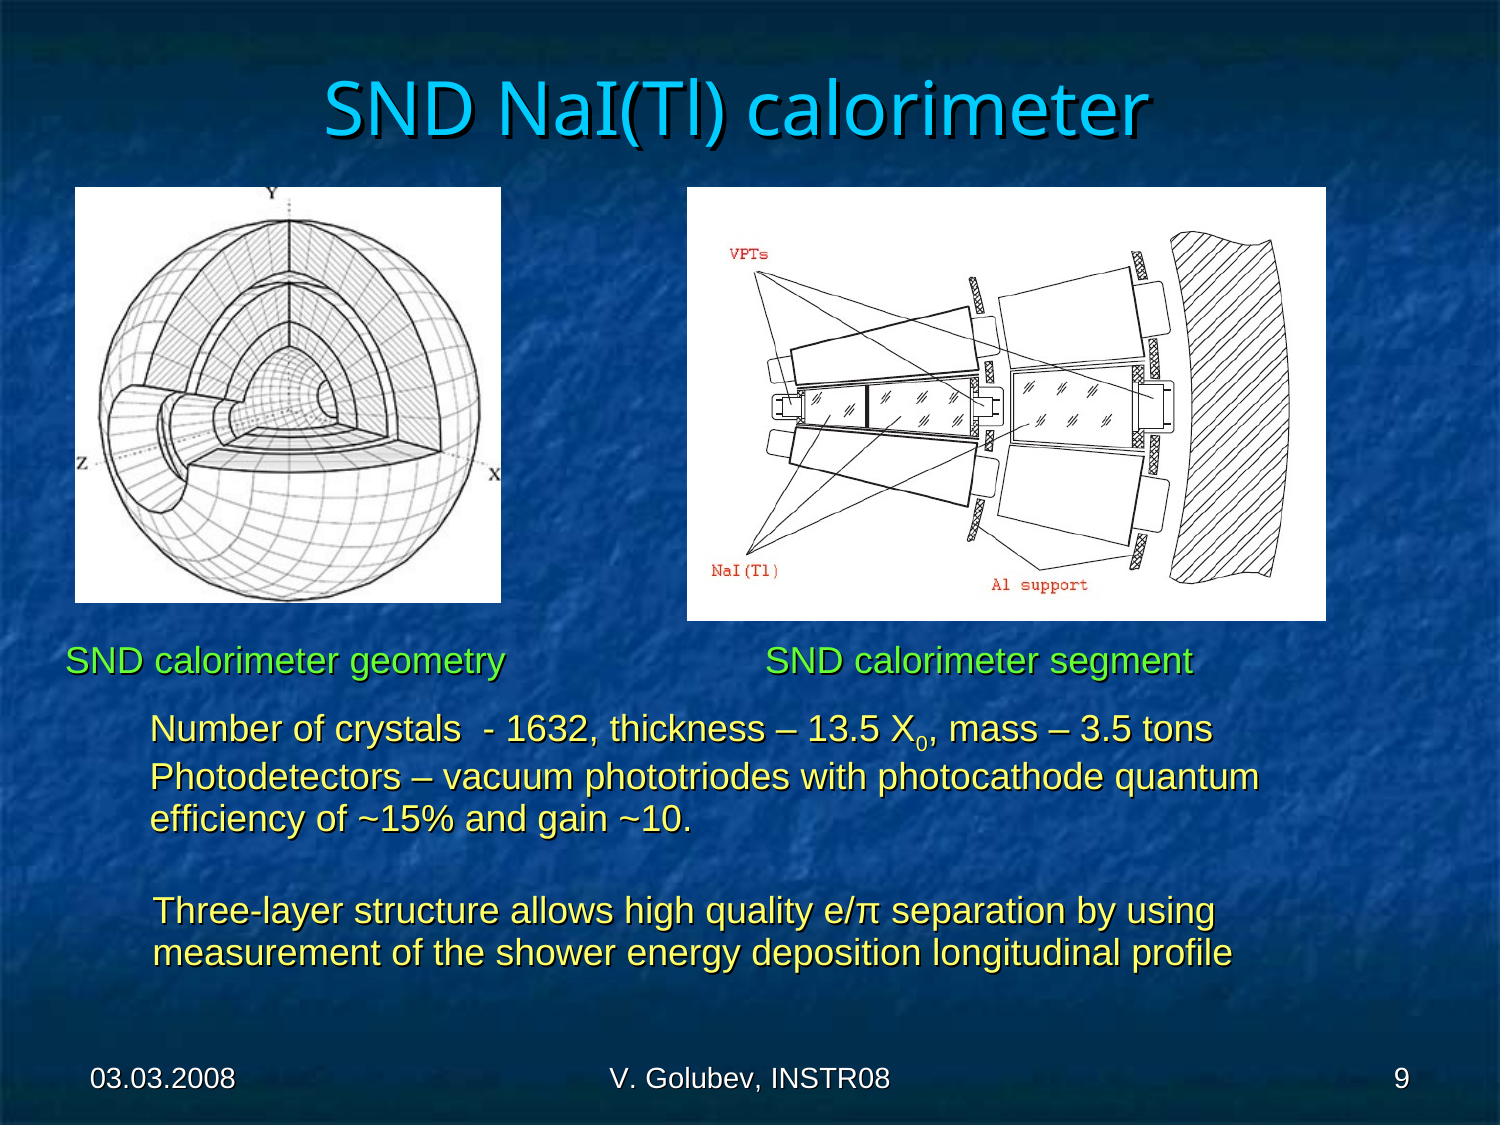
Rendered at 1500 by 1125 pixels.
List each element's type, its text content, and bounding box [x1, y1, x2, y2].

text_box Number of crystals - 1632, thickness – 13.5 X0, mass – 3.5 tons Photodetectors – vacuum phototriodes with photocathode quantum efficiency of ~15% and gain ~10. [134, 699, 1288, 848]
picture [1399, 1071, 1405, 1079]
picture [713, 1075, 718, 1086]
picture [95, 1071, 101, 1086]
picture [843, 1071, 852, 1078]
text_box SND calorimeter geometry [49, 632, 526, 690]
picture [0, 0, 1500, 1125]
picture [863, 1071, 870, 1086]
title SND NaI(Tl) calorimeter [62, 37, 1413, 176]
picture [208, 1071, 215, 1086]
picture [673, 1075, 680, 1086]
text_box Three-layer structure allows high quality e/π separation by using measurement of the shower energy deposition longitudinal profile [137, 882, 1266, 982]
picture [192, 1071, 199, 1086]
picture [135, 1071, 142, 1086]
text_box SND calorimeter segment [750, 632, 1276, 690]
picture [225, 1079, 231, 1086]
picture [784, 1074, 789, 1083]
